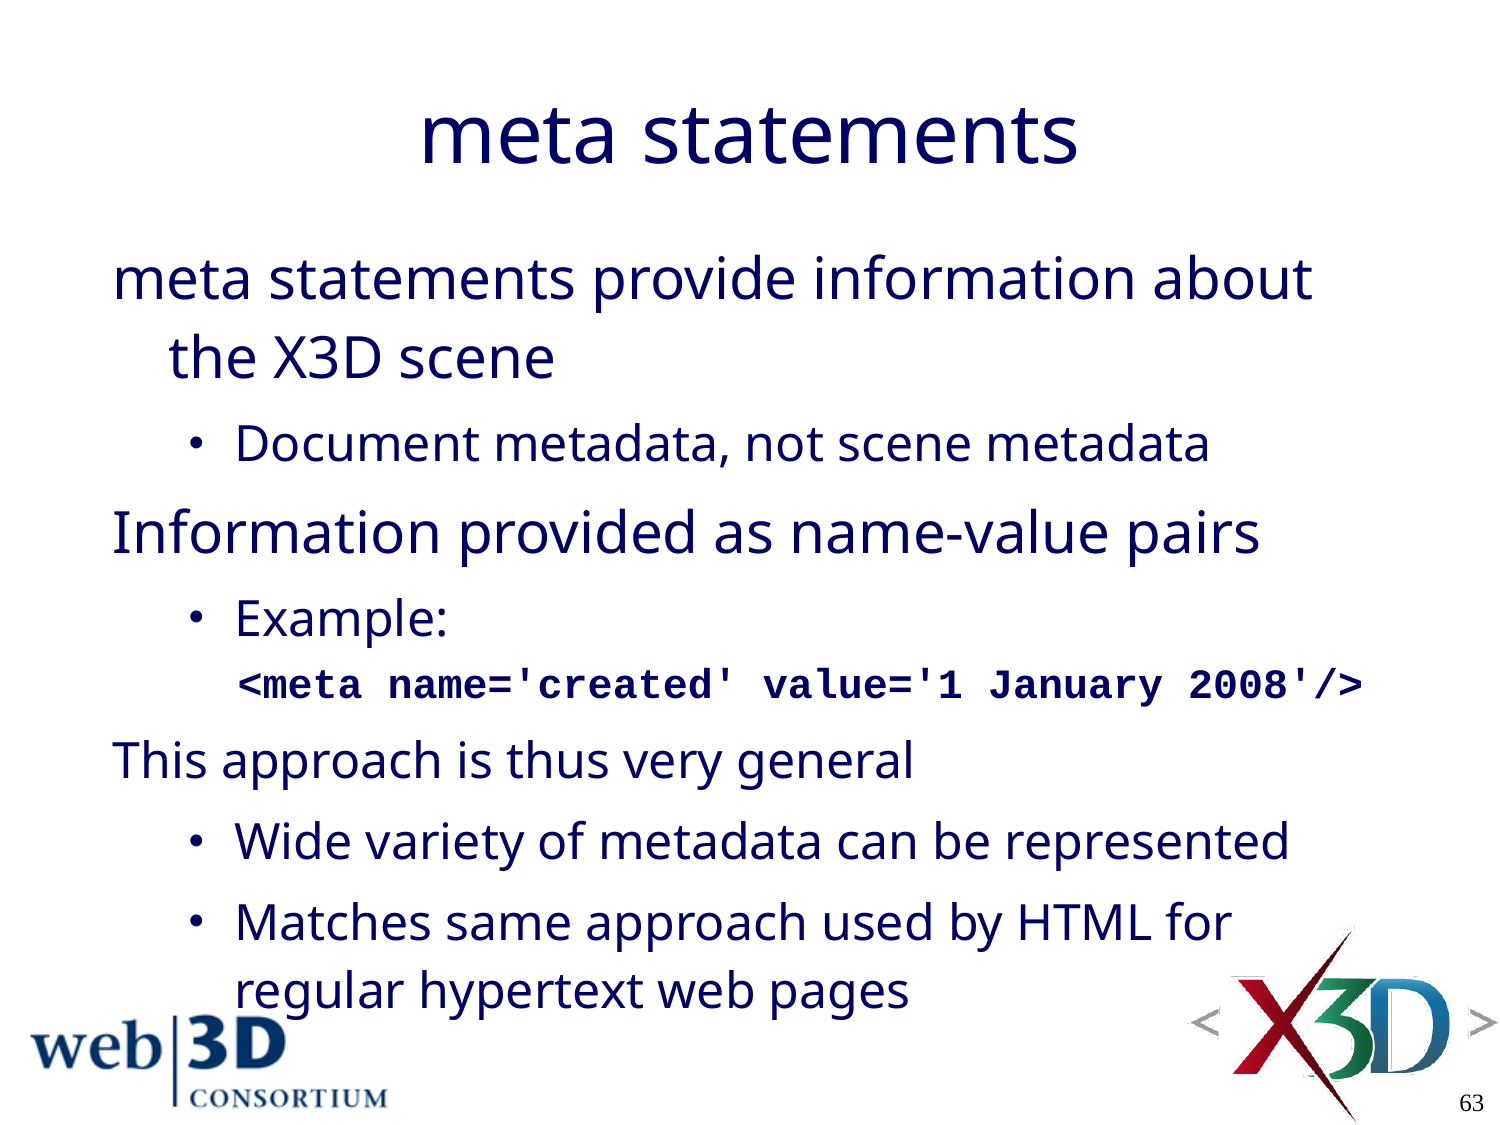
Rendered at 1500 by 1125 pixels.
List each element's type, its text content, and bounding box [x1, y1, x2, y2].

picture [364, 998, 377, 1005]
picture [1187, 926, 1500, 1125]
list meta statements provide information about the X3D scene Document metadata, not scene metadata Information provided as name-value pairs Example: <meta name='created' value='1 January 2008'/> This approach is thus very general Wide variety of metadata can be represented Matches same approach used by HTML for regular hypertext web pages [112, 237, 1388, 986]
title meta statements [112, 44, 1388, 218]
picture [12, 998, 413, 1118]
picture [290, 998, 304, 1005]
picture [321, 998, 335, 1005]
